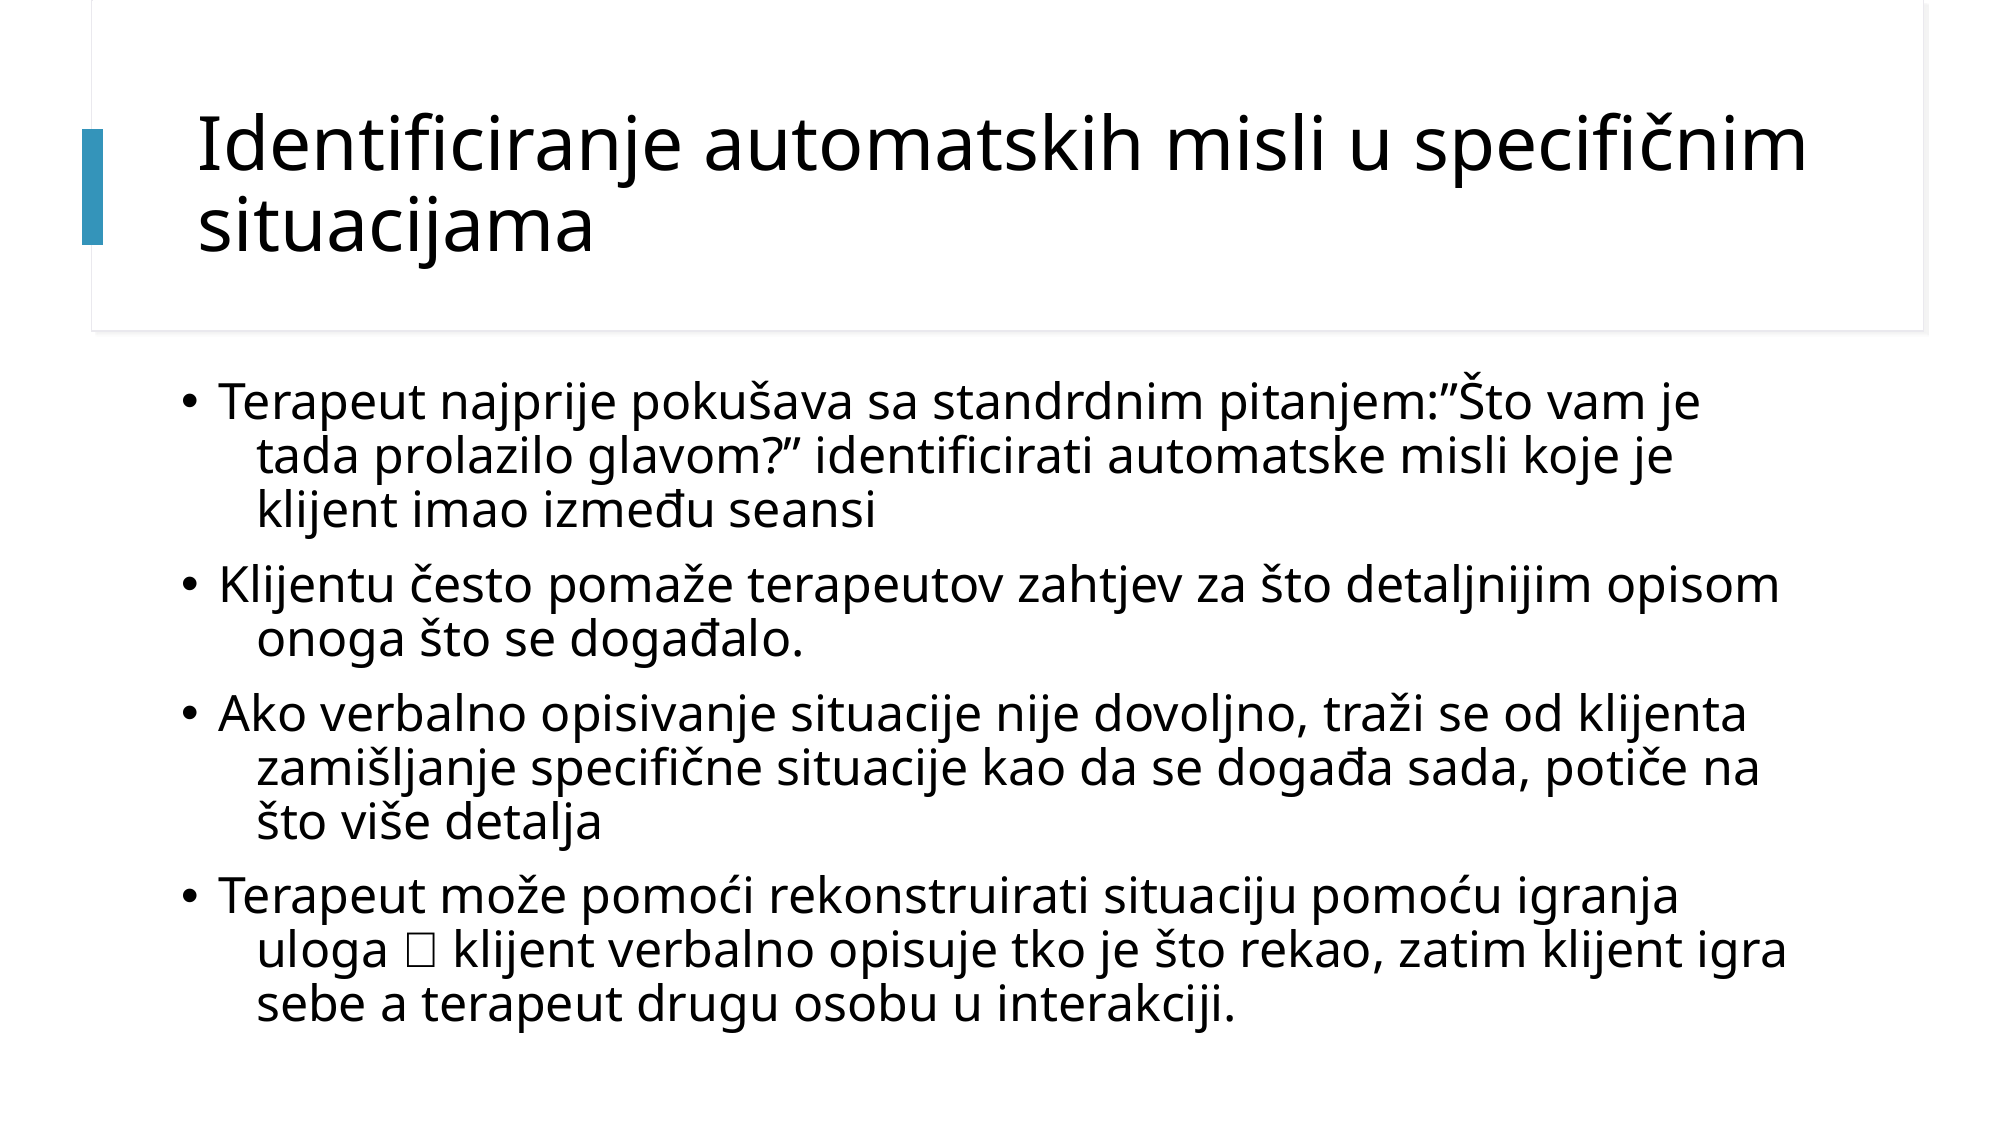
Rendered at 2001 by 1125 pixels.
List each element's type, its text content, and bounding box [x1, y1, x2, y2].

list Terapeut najprije pokušava sa standrdnim pitanjem:”Što vam je tada prolazilo glavom?” identificirati automatske misli koje je klijent imao između seansi Klijentu često pomaže terapeutov zahtjev za što detaljnijim opisom onoga što se događalo. Ako verbalno opisivanje situacije nije dovoljno, traži se od klijenta zamišljanje specifične situacije kao da se događa sada, potiče na što više detalja Terapeut može pomoći rekonstruirati situaciju pomoću igranja uloga  klijent verbalno opisuje tko je što rekao, zatim klijent igra sebe a terapeut drugu osobu u interakciji. [166, 368, 1835, 1051]
title Identificiranje automatskih misli u specifičnim situacijama [183, 90, 1852, 284]
